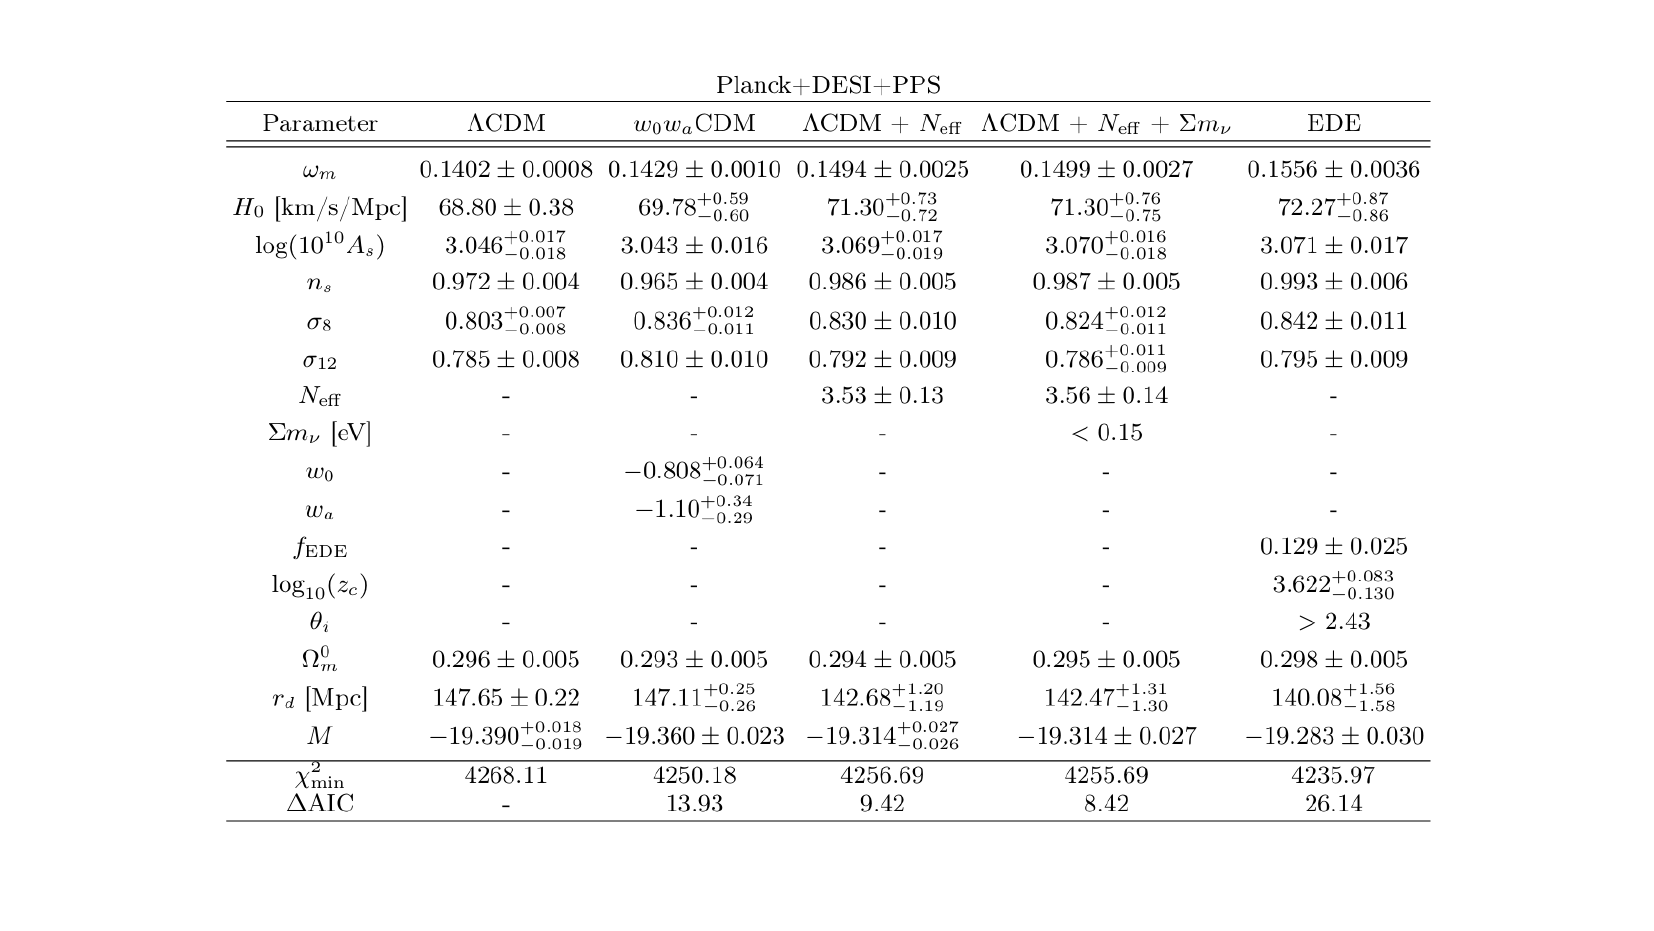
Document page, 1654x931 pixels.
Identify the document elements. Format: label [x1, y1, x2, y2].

picture [204, 59, 1456, 831]
